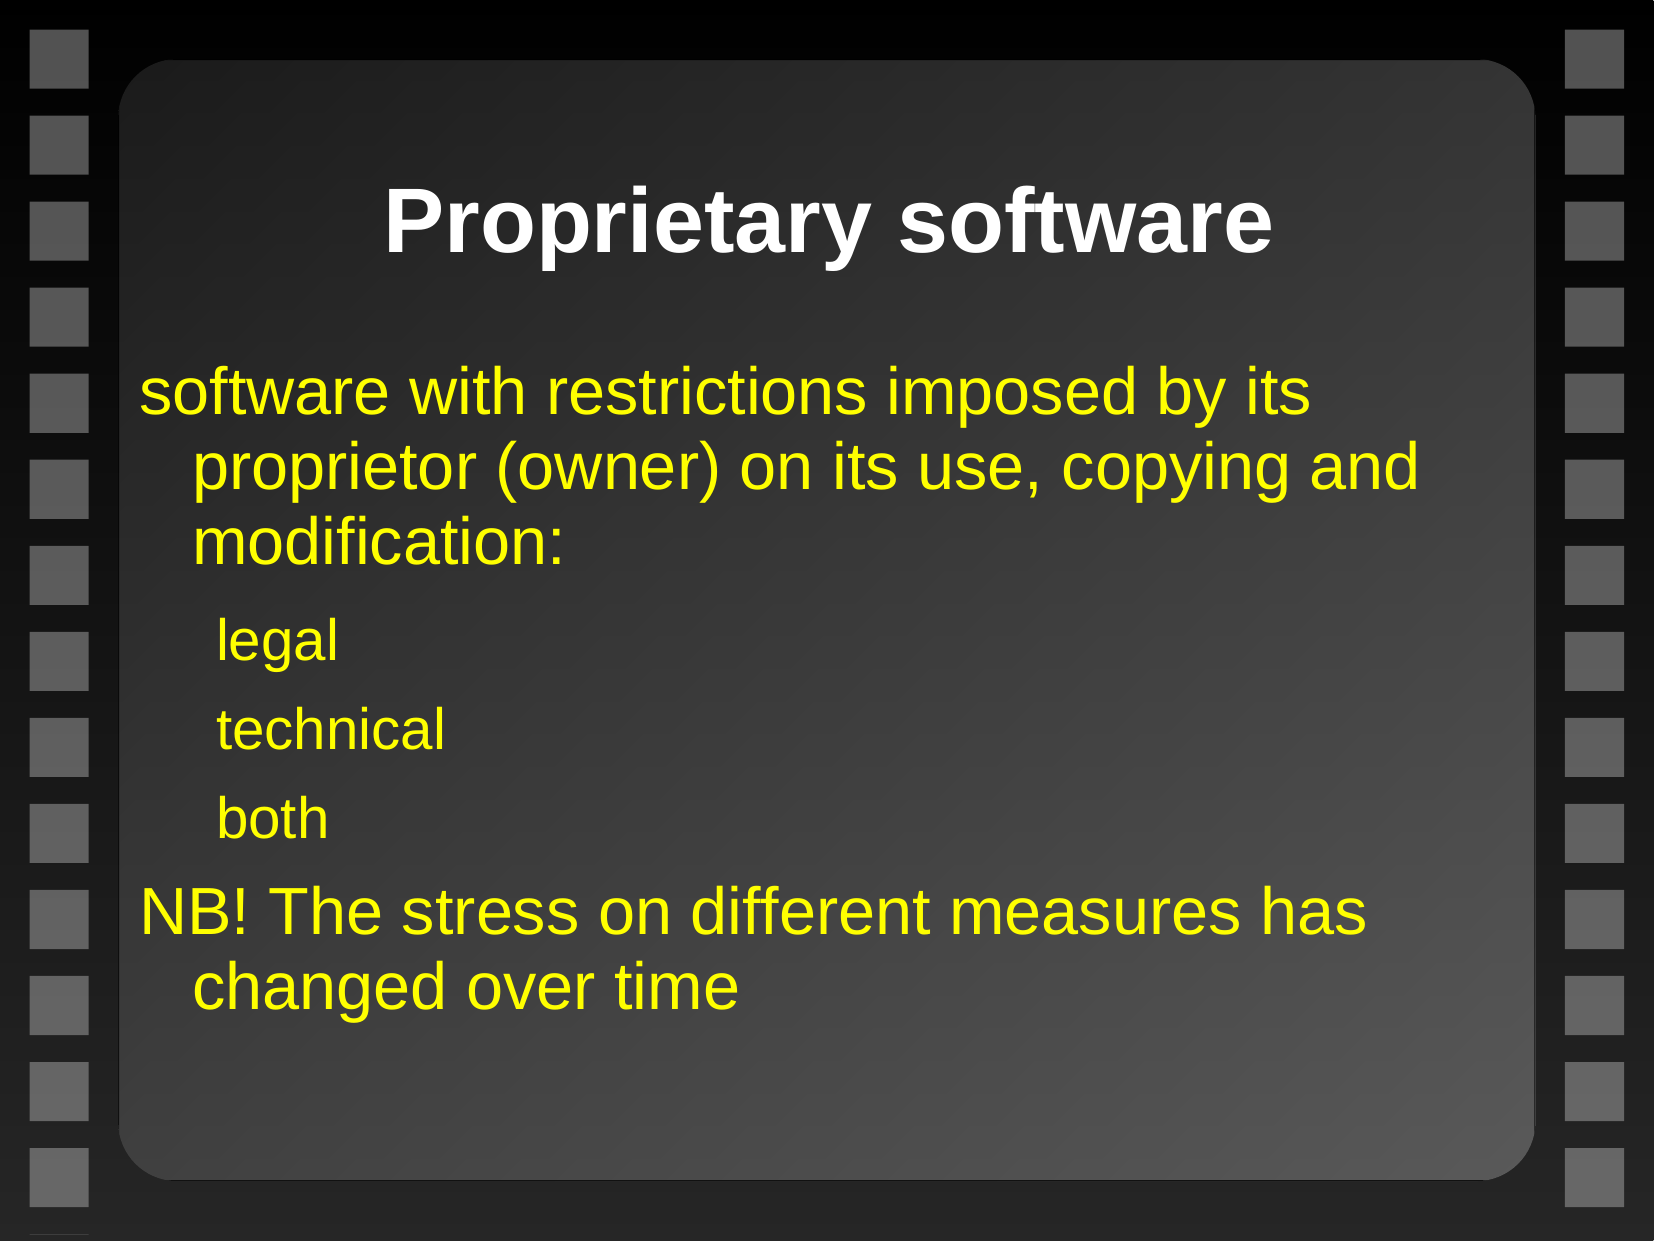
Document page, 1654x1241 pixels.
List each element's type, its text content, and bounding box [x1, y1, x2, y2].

list software with restrictions imposed by its proprietor (owner) on its use, copying and modification: legal technical both NB! The stress on different measures has changed over time [121, 354, 1534, 1127]
title Proprietary software [123, 117, 1536, 325]
